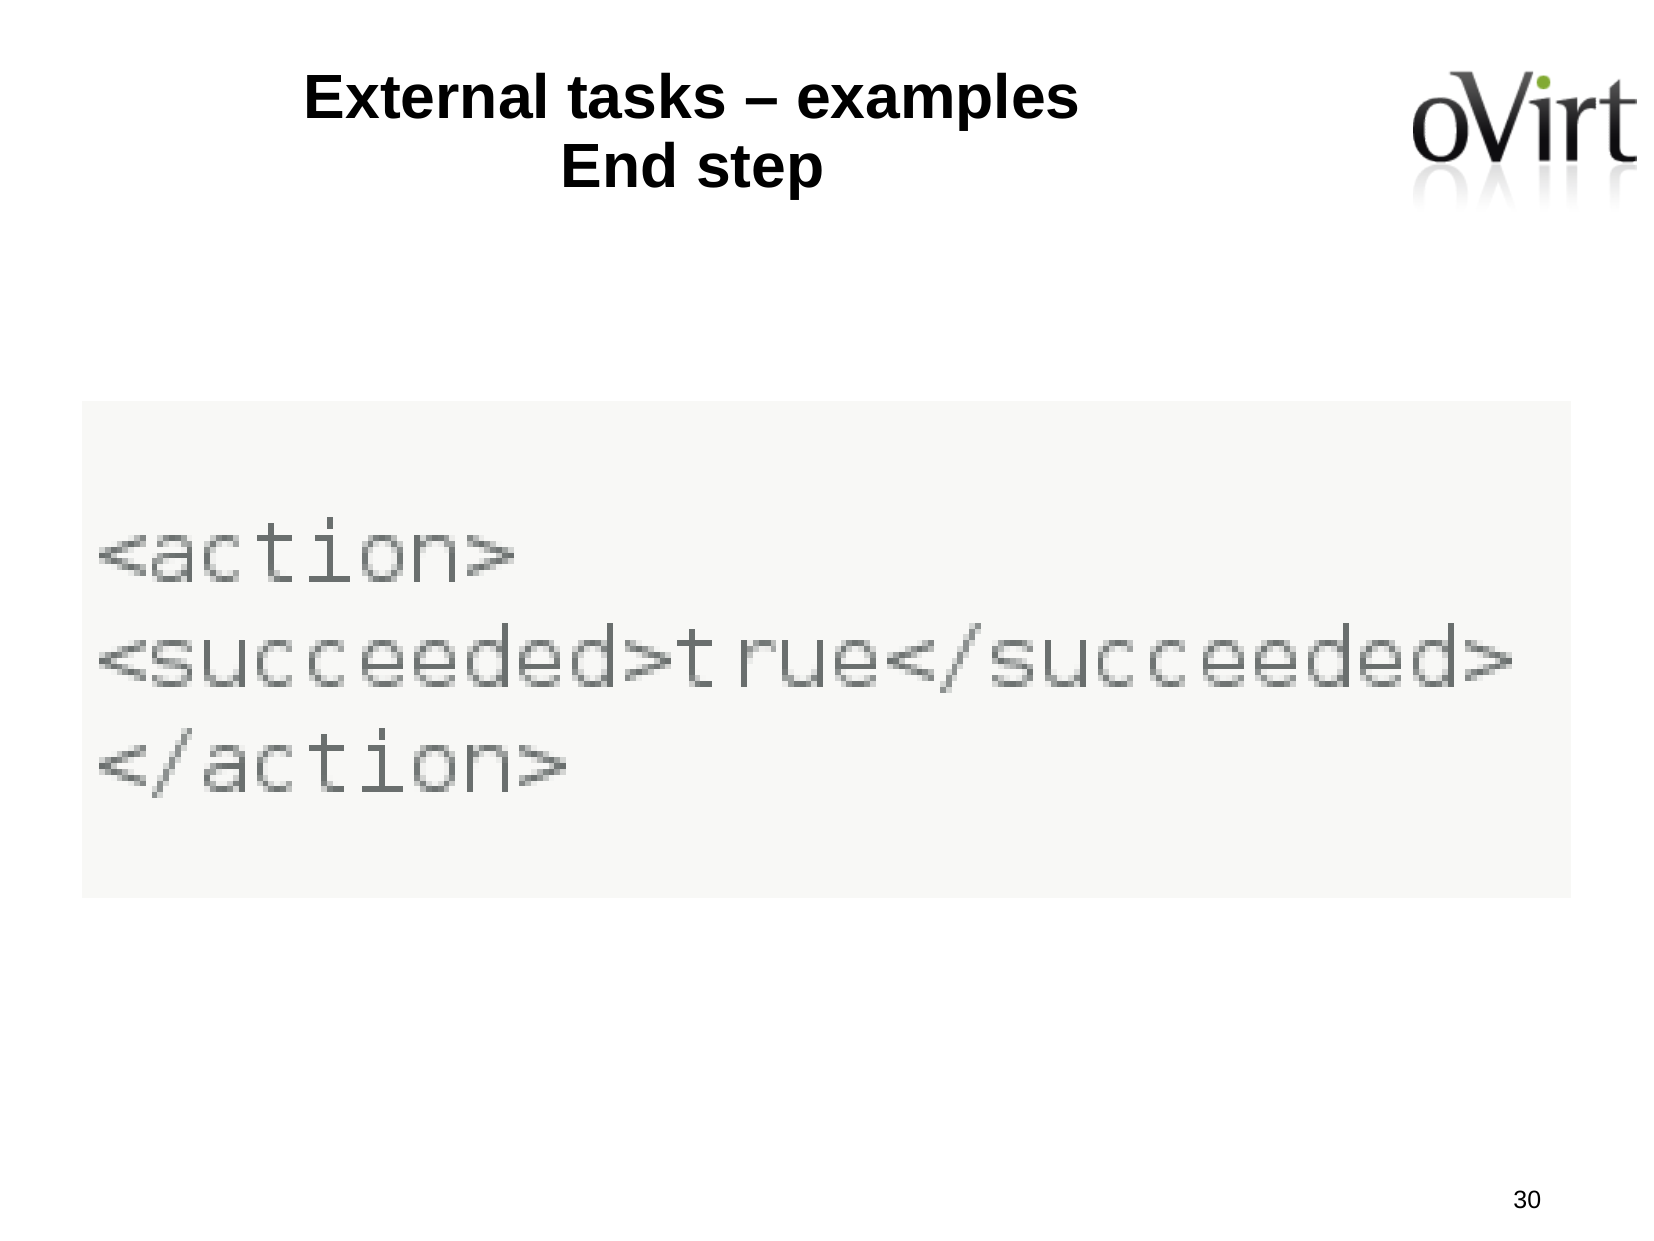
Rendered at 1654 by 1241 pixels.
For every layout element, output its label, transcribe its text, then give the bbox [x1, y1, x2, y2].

title External tasks – examples End step [82, 37, 1303, 226]
picture [82, 401, 1571, 898]
picture [1413, 63, 1637, 212]
